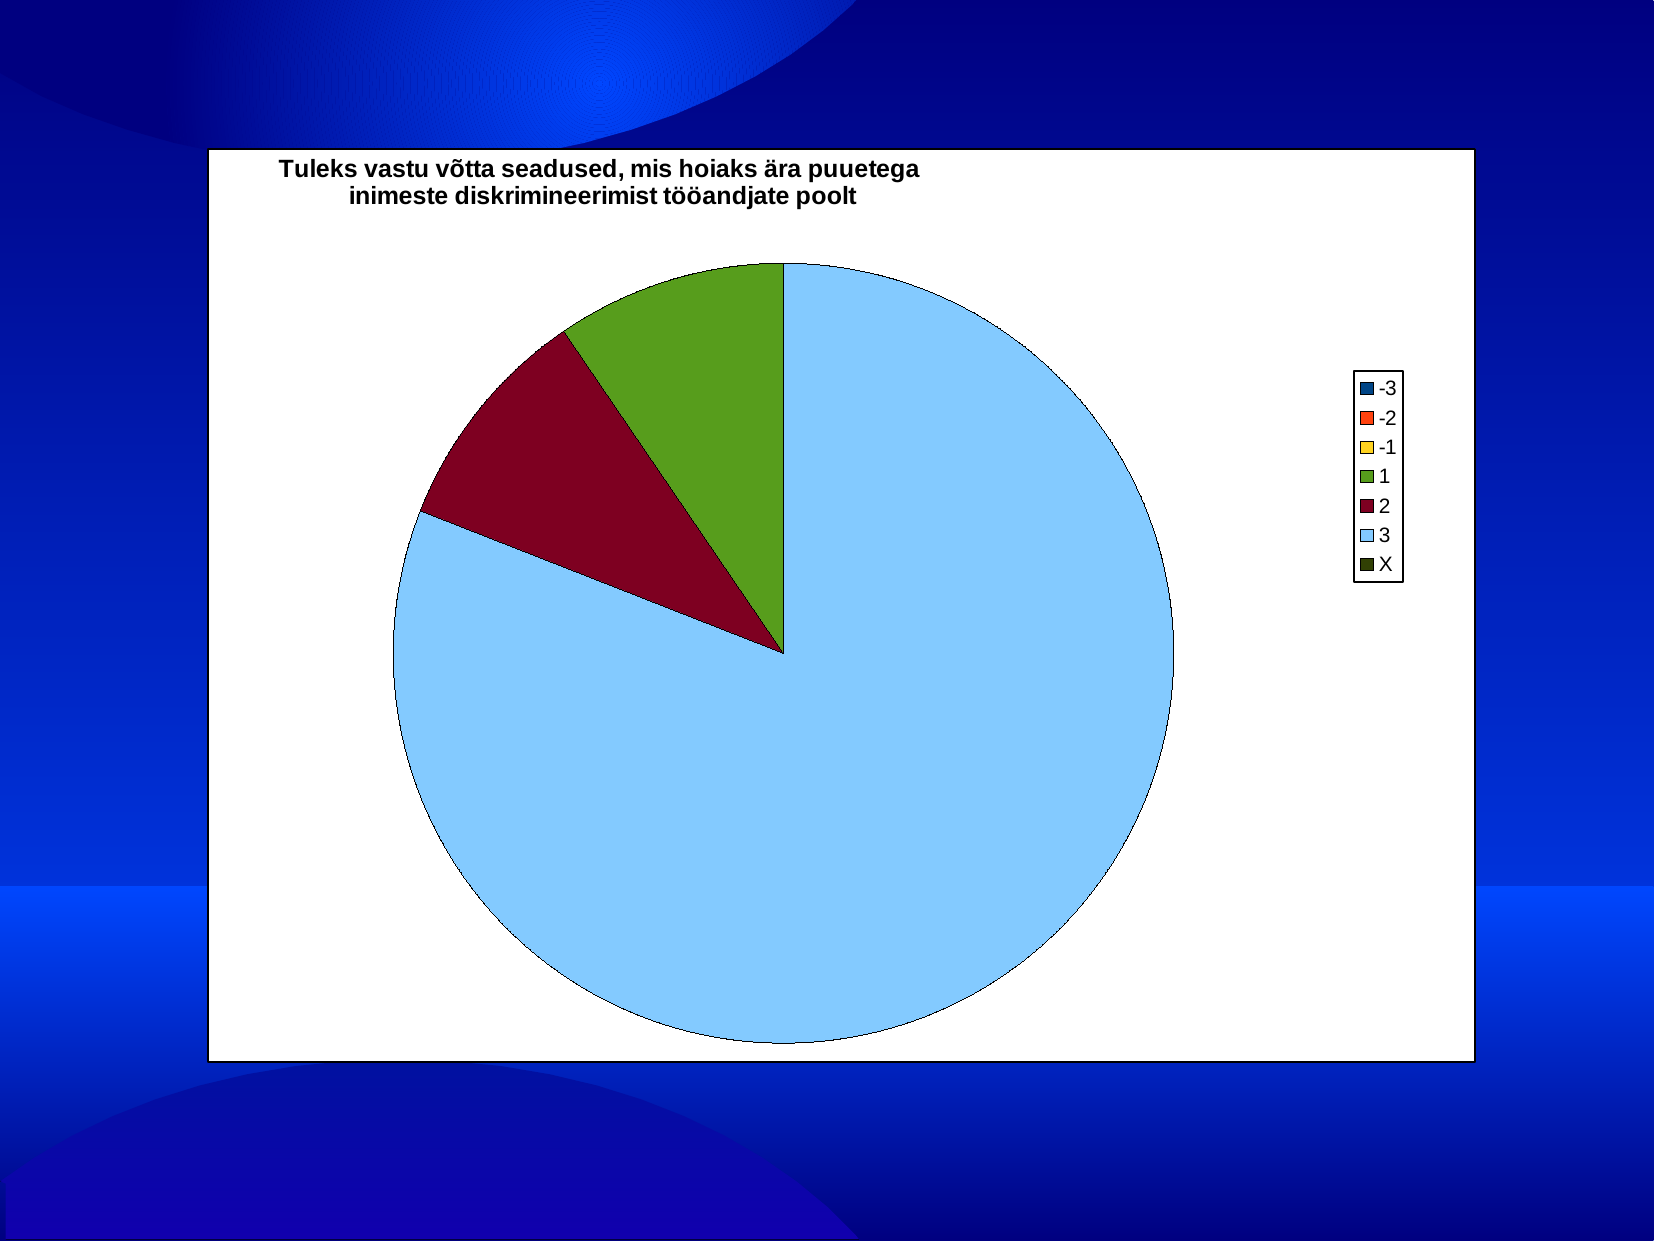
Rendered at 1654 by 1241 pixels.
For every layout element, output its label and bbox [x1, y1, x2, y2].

chart [206, 147, 1477, 1063]
